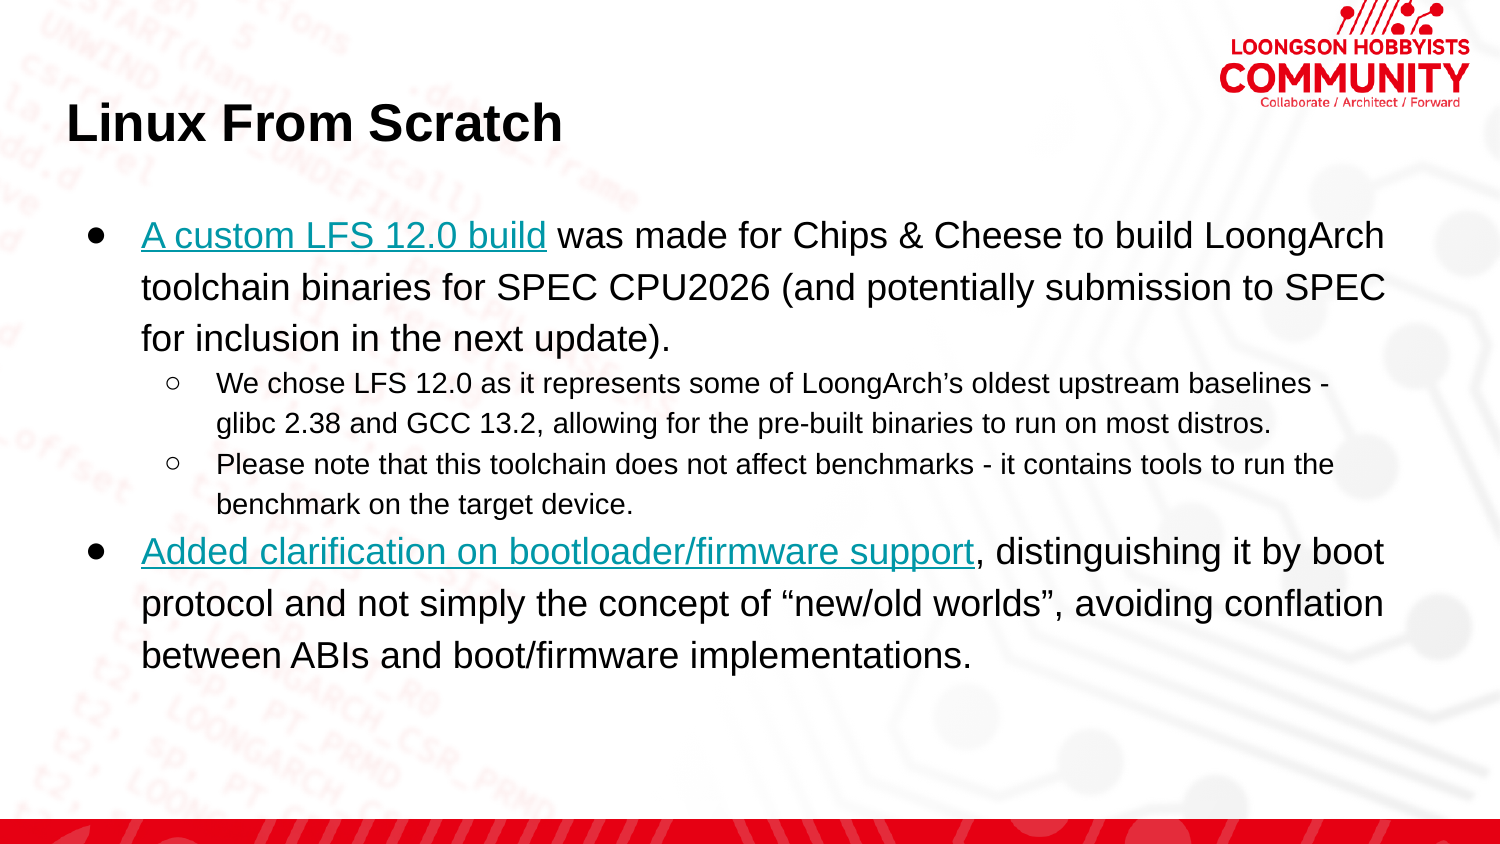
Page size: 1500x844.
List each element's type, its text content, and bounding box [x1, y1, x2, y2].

list A custom LFS 12.0 build was made for Chips & Cheese to build LoongArch toolchain binaries for SPEC CPU2026 (and potentially submission to SPEC for inclusion in the next update). We chose LFS 12.0 as it represents some of LoongArch’s oldest upstream baselines - glibc 2.38 and GCC 13.2, allowing for the pre-built binaries to run on most distros. Please note that this toolchain does not affect benchmarks - it contains tools to run the benchmark on the target device. Added clarification on bootloader/firmware support, distinguishing it by boot protocol and not simply the concept of “new/old worlds”, avoiding conflation between ABIs and boot/firmware implementations. [51, 189, 1449, 785]
picture [0, 0, 1500, 844]
title Linux From Scratch [51, 72, 1449, 167]
